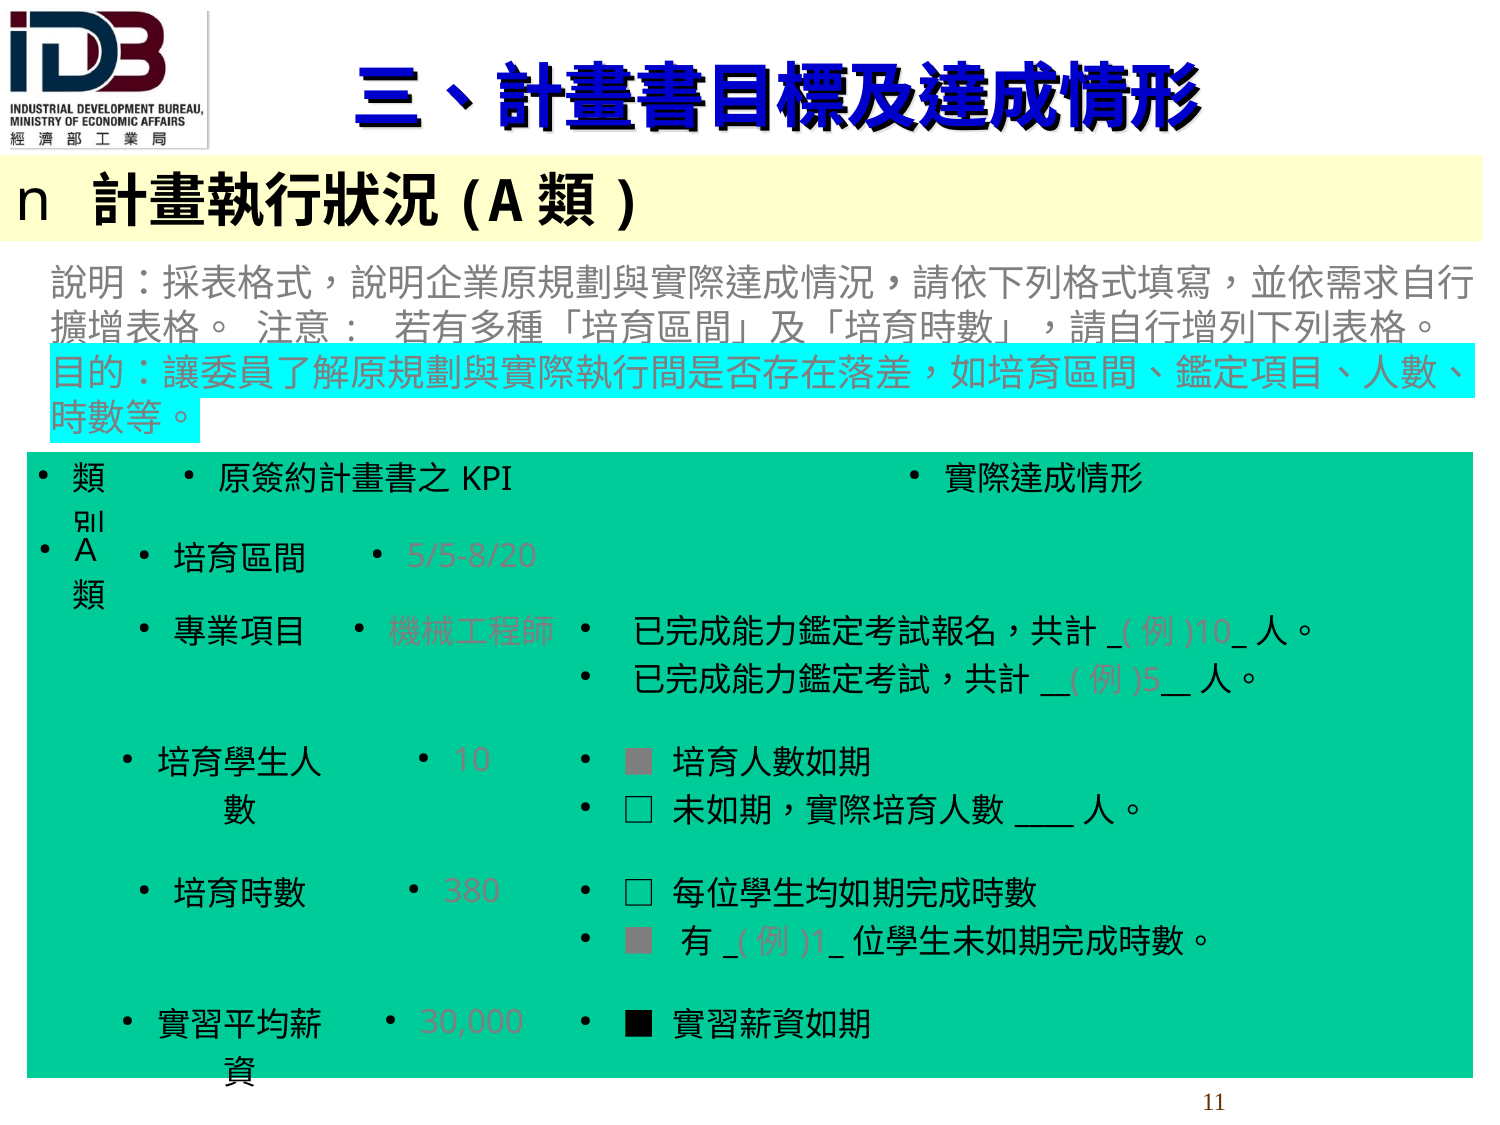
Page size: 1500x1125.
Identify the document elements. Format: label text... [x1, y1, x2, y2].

table_cell 培育學生人數 [116, 736, 329, 867]
table_header 類別 [27, 452, 116, 532]
title 三、計畫書目標及達成情形 [0, 42, 1483, 145]
table_cell 實習平均薪資 [116, 998, 329, 1078]
table_cell 培育時數 [116, 867, 329, 998]
table_cell ■ 實習薪資如期 [580, 998, 1473, 1078]
table_cell □ 每位學生均如期完成時數 ■ 有_(例)1_位學生未如期完成時數。 [580, 867, 1473, 998]
text_box 說明：採表格式，說明企業原規劃與實際達成情況，請依下列格式填寫，並依需求自行擴增表格。 注意: 若有多種「培育區間」及「培育時數」，請自行增列下列表格。 目的：讓委員了解原規劃與實際執行間是否存在落差，如培育區間、鑑定項目、人數、時數等。 [35, 252, 1499, 447]
table_header 類別 [77, 514, 86, 520]
table_cell [580, 532, 1473, 605]
table_cell 專業項目 [116, 605, 329, 736]
table_cell 培育區間 [116, 532, 329, 605]
table_cell ■ 培育人數如期 □ 未如期，實際培育人數____人。 [580, 736, 1473, 867]
text_box 計畫執行狀況(A類) [0, 155, 1483, 242]
table_cell 機械工程師 [329, 605, 580, 736]
table_cell 已完成能力鑑定考試報名，共計_(例)10_人。 已完成能力鑑定考試，共計__(例)5__人。 [580, 605, 1473, 736]
table_header 實際達成情形 [580, 452, 1473, 532]
text_box 10 [1187, 1078, 1500, 1125]
table_cell 10 [329, 736, 580, 867]
table_cell 380 [329, 867, 580, 998]
table_header 原簽約計畫書之KPI [116, 452, 580, 532]
table_cell 30,000 [329, 998, 580, 1078]
table_cell 5/5-8/20 [329, 532, 580, 605]
table_cell A類 [27, 532, 116, 1078]
